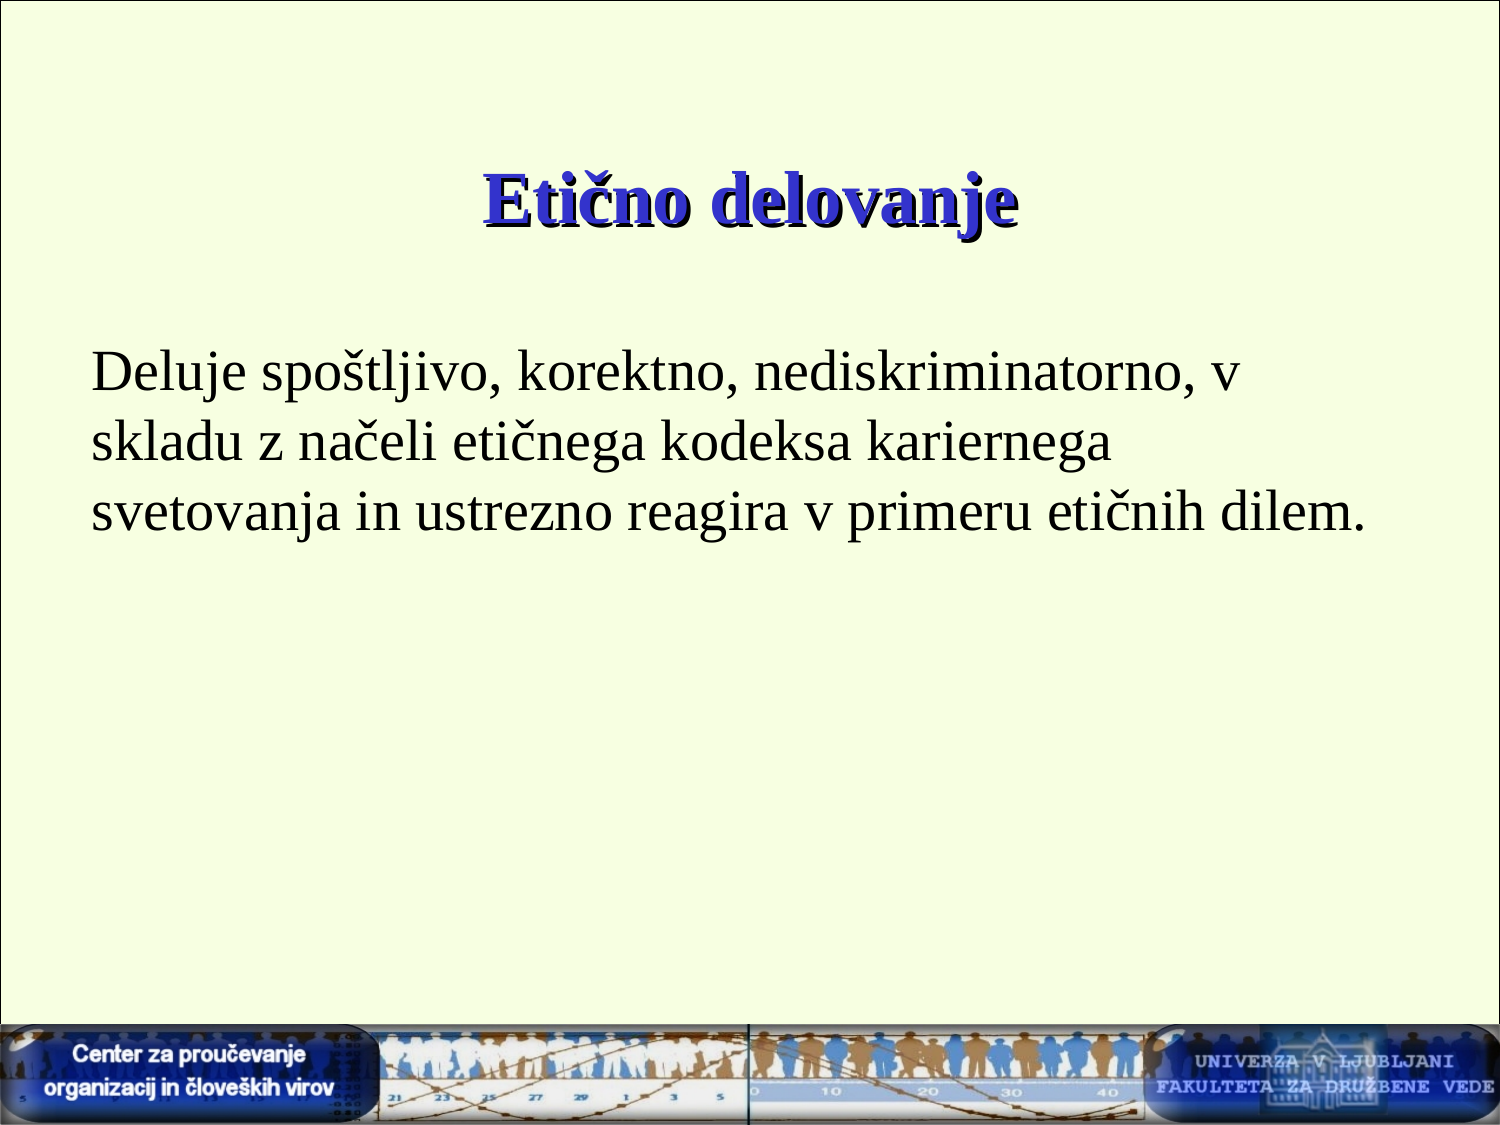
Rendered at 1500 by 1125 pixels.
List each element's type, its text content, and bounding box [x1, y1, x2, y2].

title Etično delovanje [112, 99, 1388, 288]
picture [0, 1024, 1500, 1125]
list Deluje spoštljivo, korektno, nediskriminatorno, v skladu z načeli etičnega kodeksa kariernega svetovanja in ustrezno reagira v primeru etičnih dilem. [76, 324, 1388, 1001]
